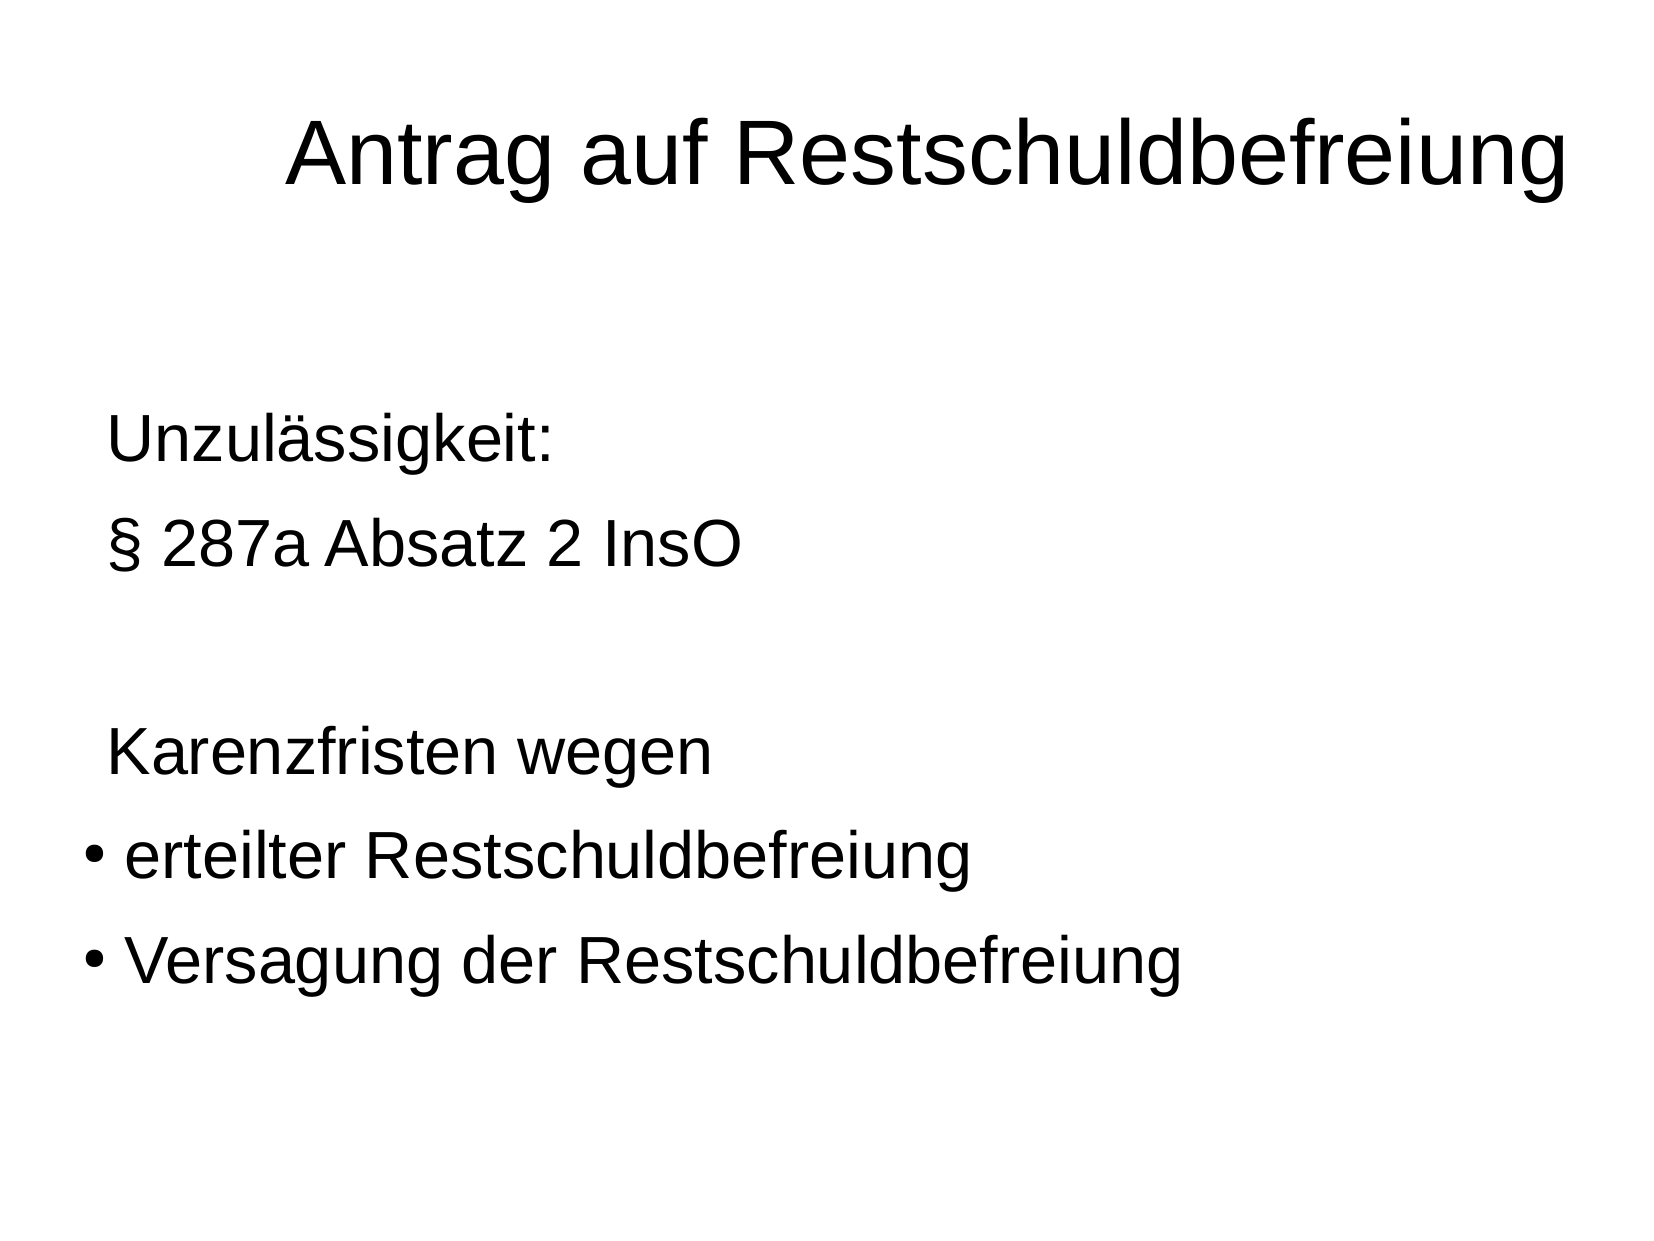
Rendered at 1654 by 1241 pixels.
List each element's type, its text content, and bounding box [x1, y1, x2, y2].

subtitle Unzulässigkeit: § 287a Absatz 2 InsO Karenzfristen wegen erteilter Restschuldbefreiung Versagung der Restschuldbefreiung [82, 290, 1571, 1109]
title Antrag auf Restschuldbefreiung [82, 49, 1571, 257]
